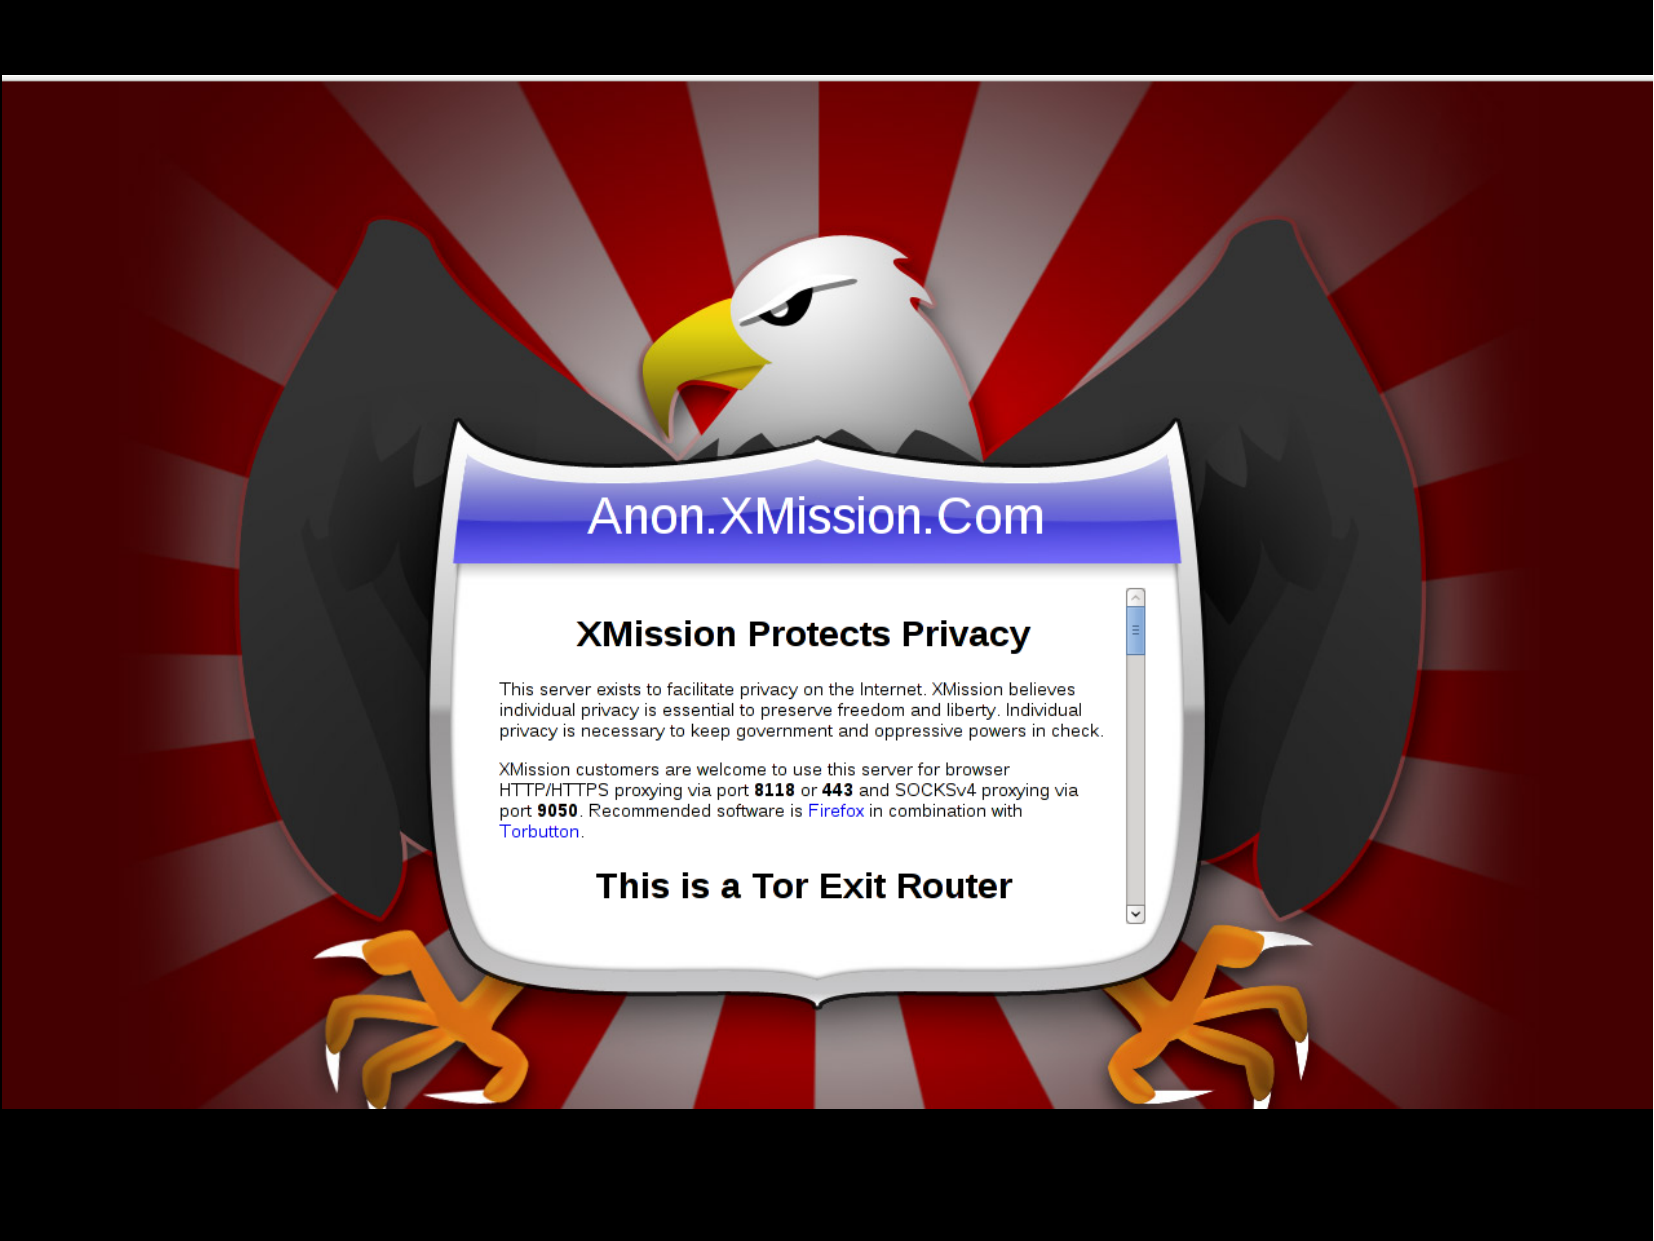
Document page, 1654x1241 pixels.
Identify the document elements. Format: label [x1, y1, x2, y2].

picture [2, 75, 1653, 1109]
